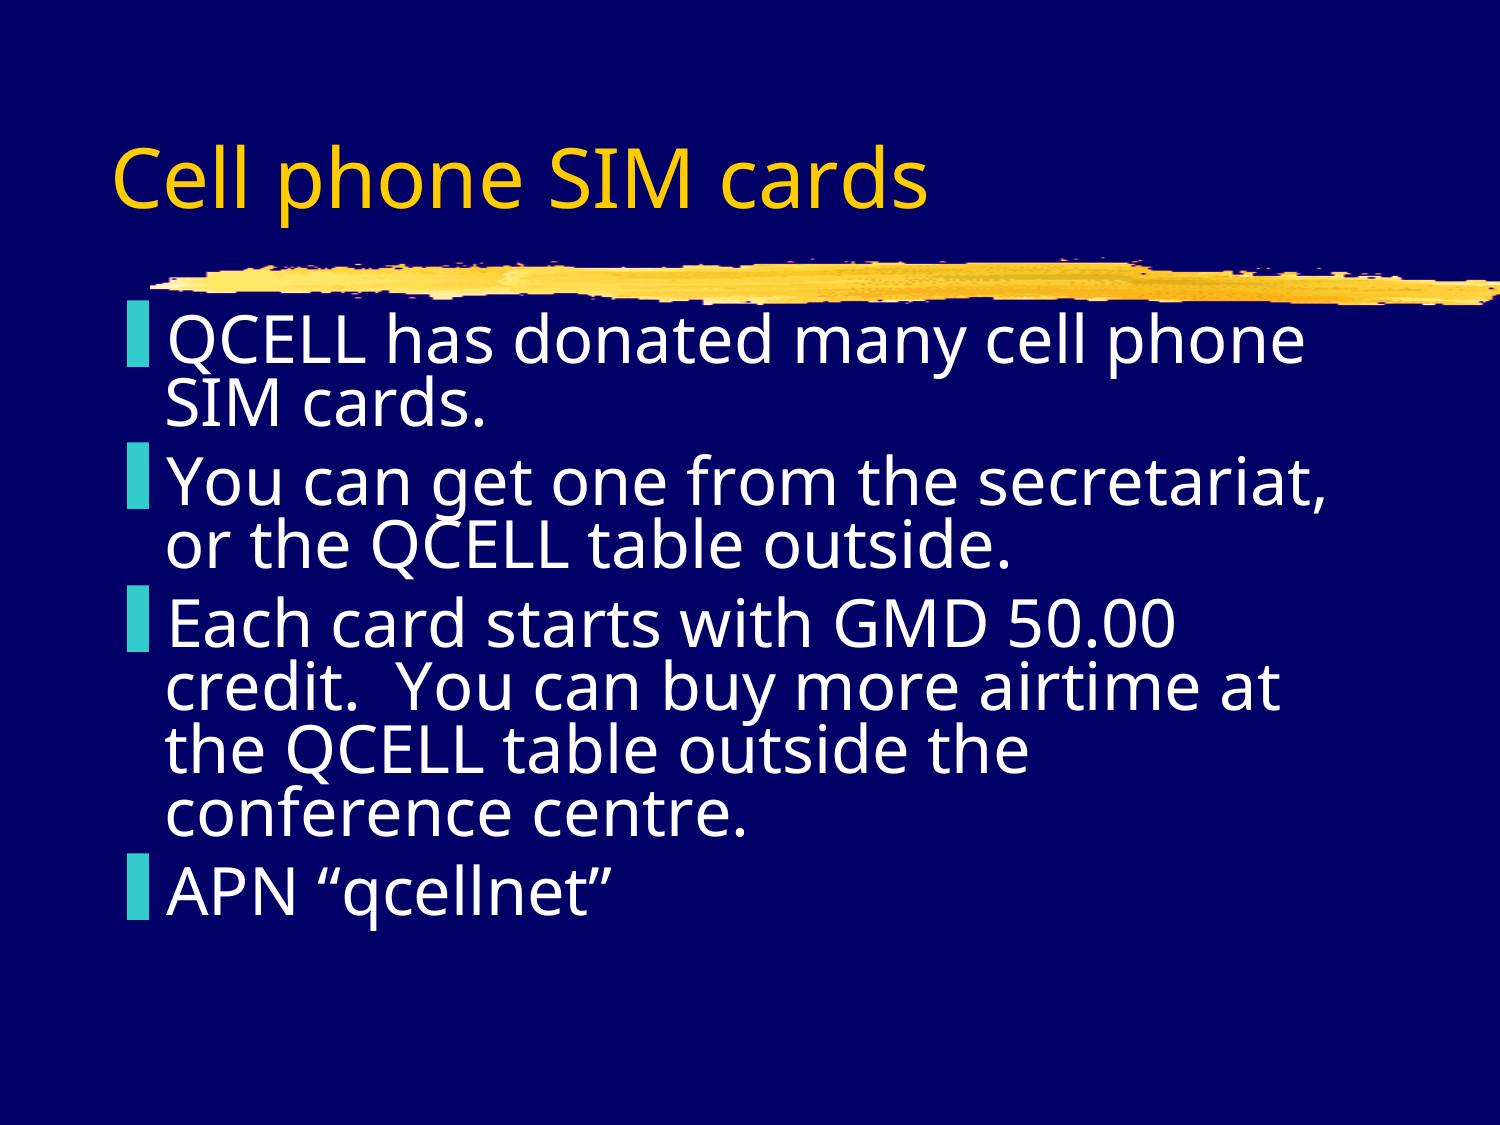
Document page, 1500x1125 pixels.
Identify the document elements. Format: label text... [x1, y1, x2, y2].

title Cell phone SIM cards [110, 78, 1391, 297]
picture [150, 252, 1500, 316]
list QCELL has donated many cell phone SIM cards. You can get one from the secretariat, or the QCELL table outside. Each card starts with GMD 50.00 credit. You can buy more airtime at the QCELL table outside the conference centre. APN “qcellnet” [110, 312, 1391, 1118]
